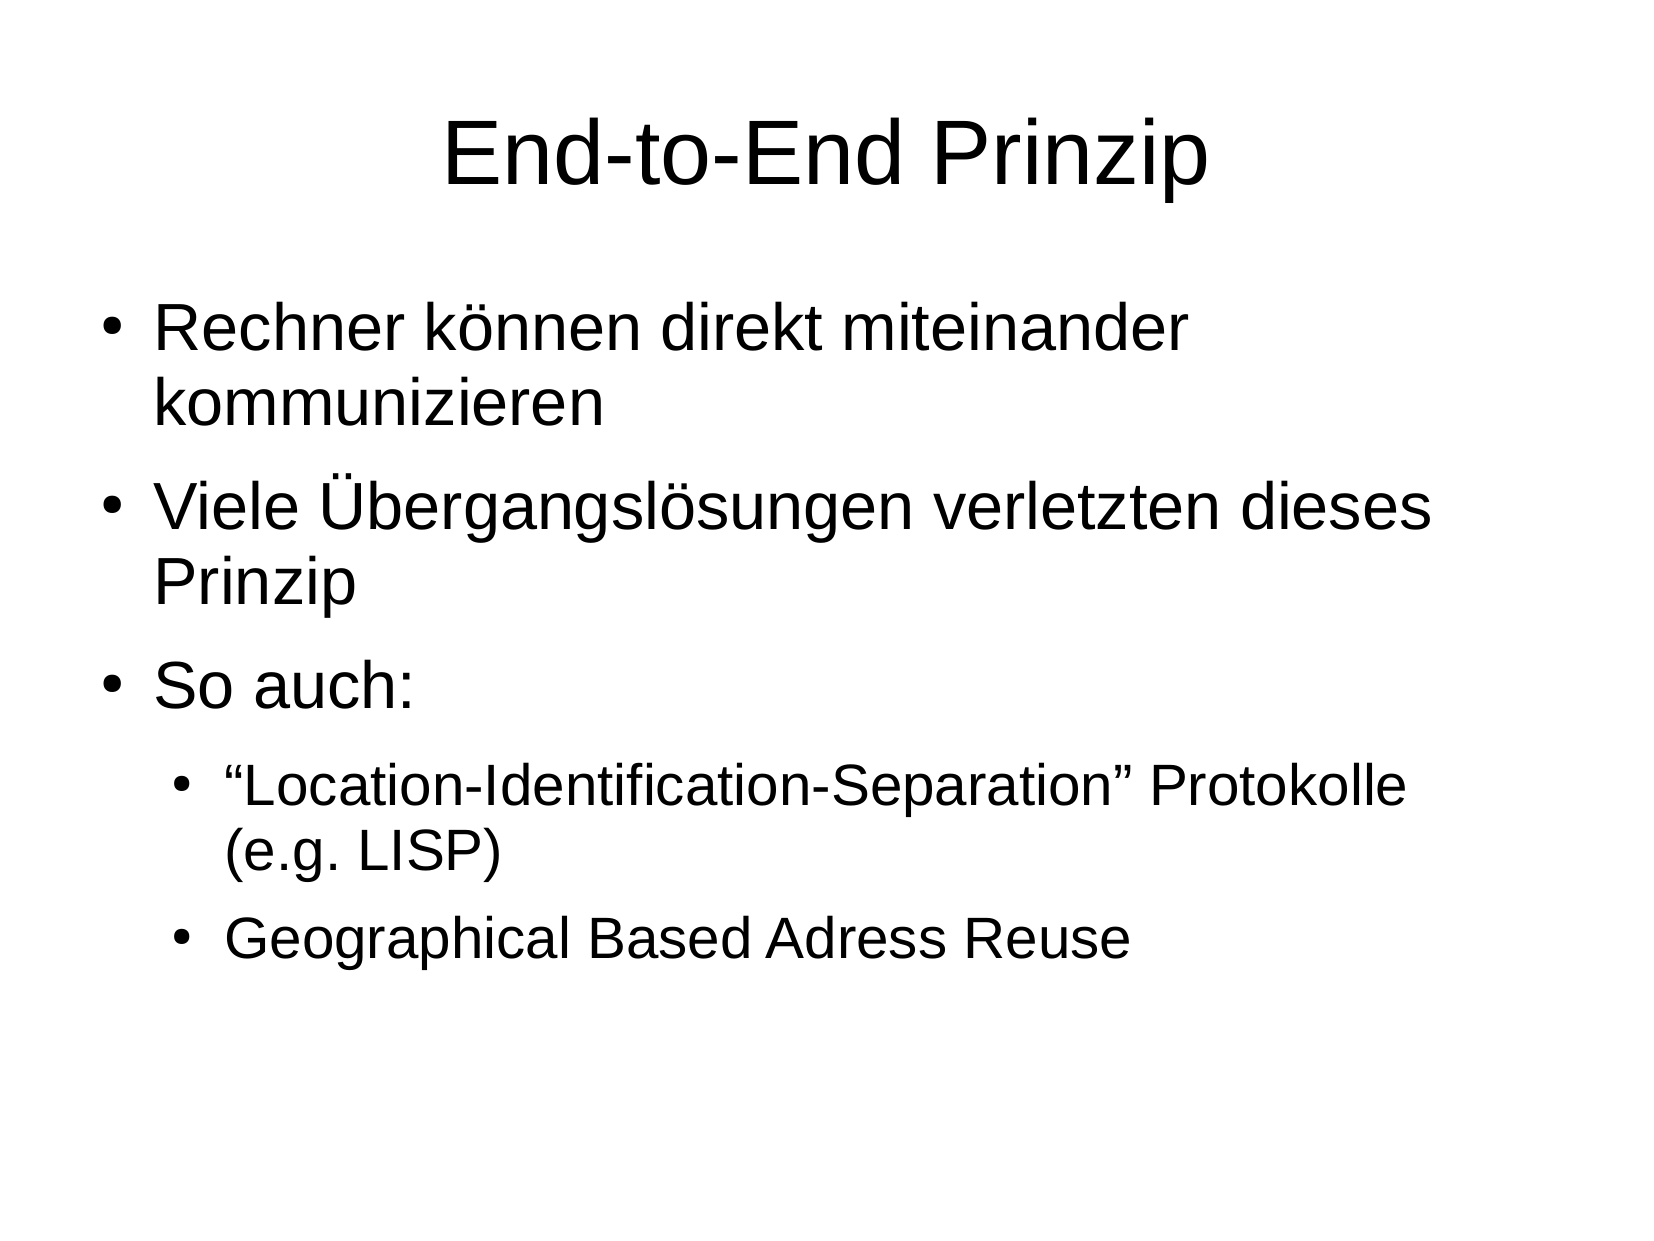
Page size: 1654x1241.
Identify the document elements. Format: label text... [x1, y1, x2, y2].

title End-to-End Prinzip [82, 49, 1571, 257]
list Rechner können direkt miteinander kommunizieren Viele Übergangslösungen verletzten dieses Prinzip So auch: “Location-Identification-Separation” Protokolle (e.g. LISP) Geographical Based Adress Reuse [82, 290, 1571, 1109]
